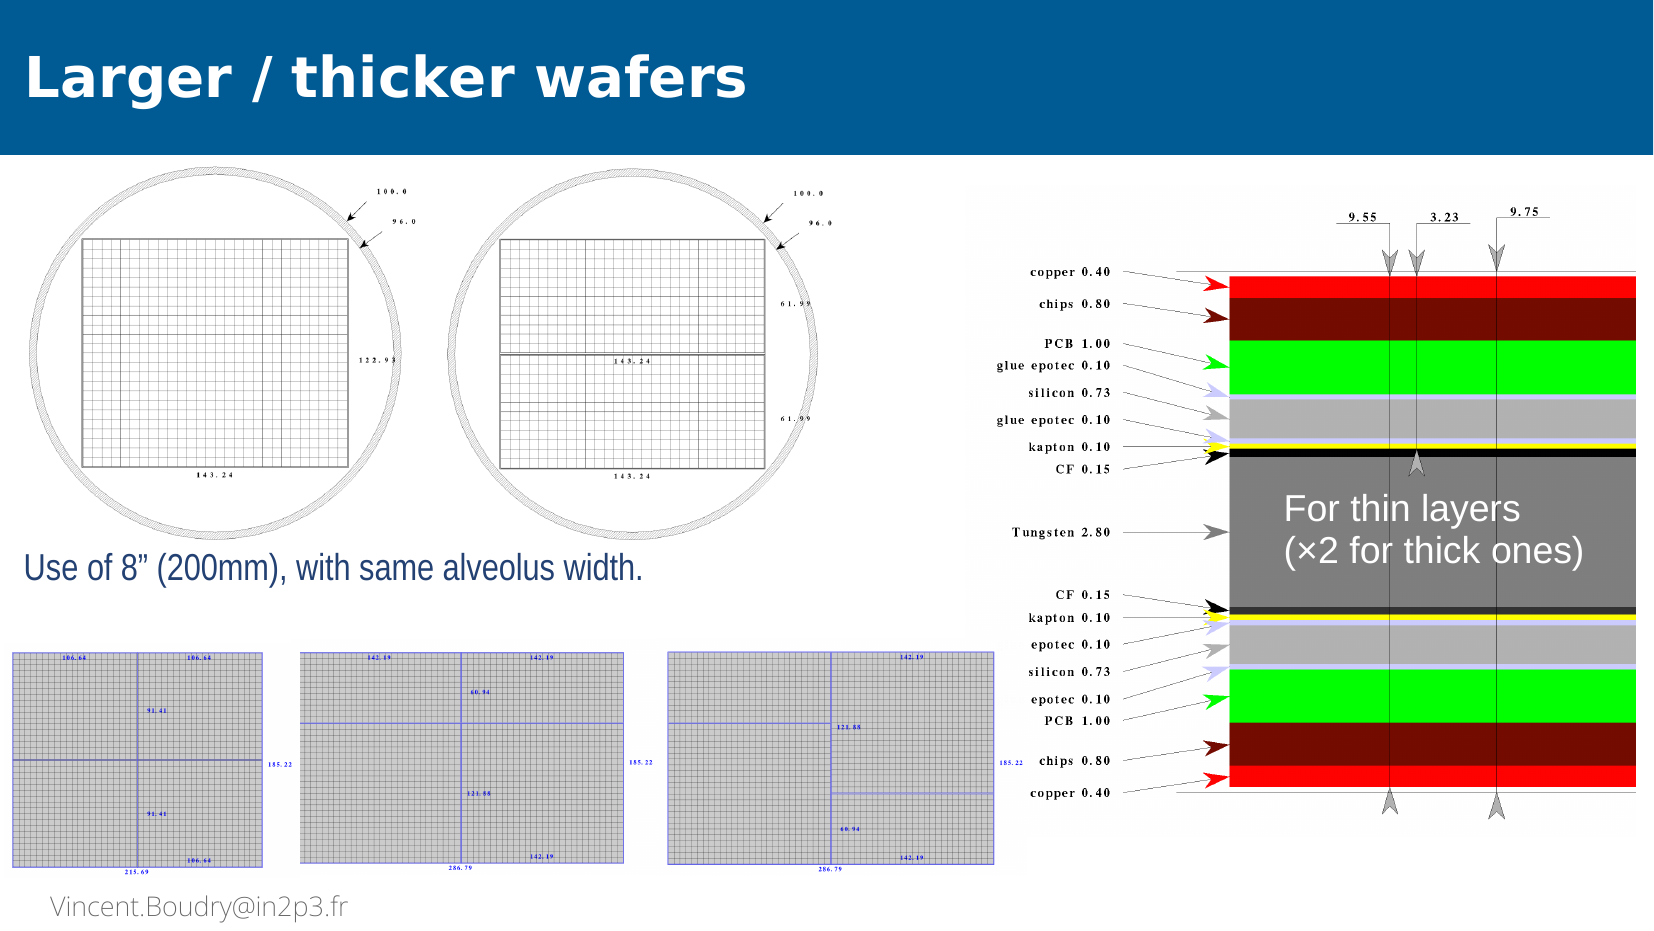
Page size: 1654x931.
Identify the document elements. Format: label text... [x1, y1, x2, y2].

title Larger / thicker wafers [24, 12, 1635, 143]
picture [443, 161, 841, 542]
picture [4, 185, 1636, 878]
picture [23, 160, 423, 543]
text_box For thin layers (×2 for thick ones) [1268, 479, 1620, 578]
list Use of 8” (200mm), with same alveolus width. [23, 545, 808, 611]
